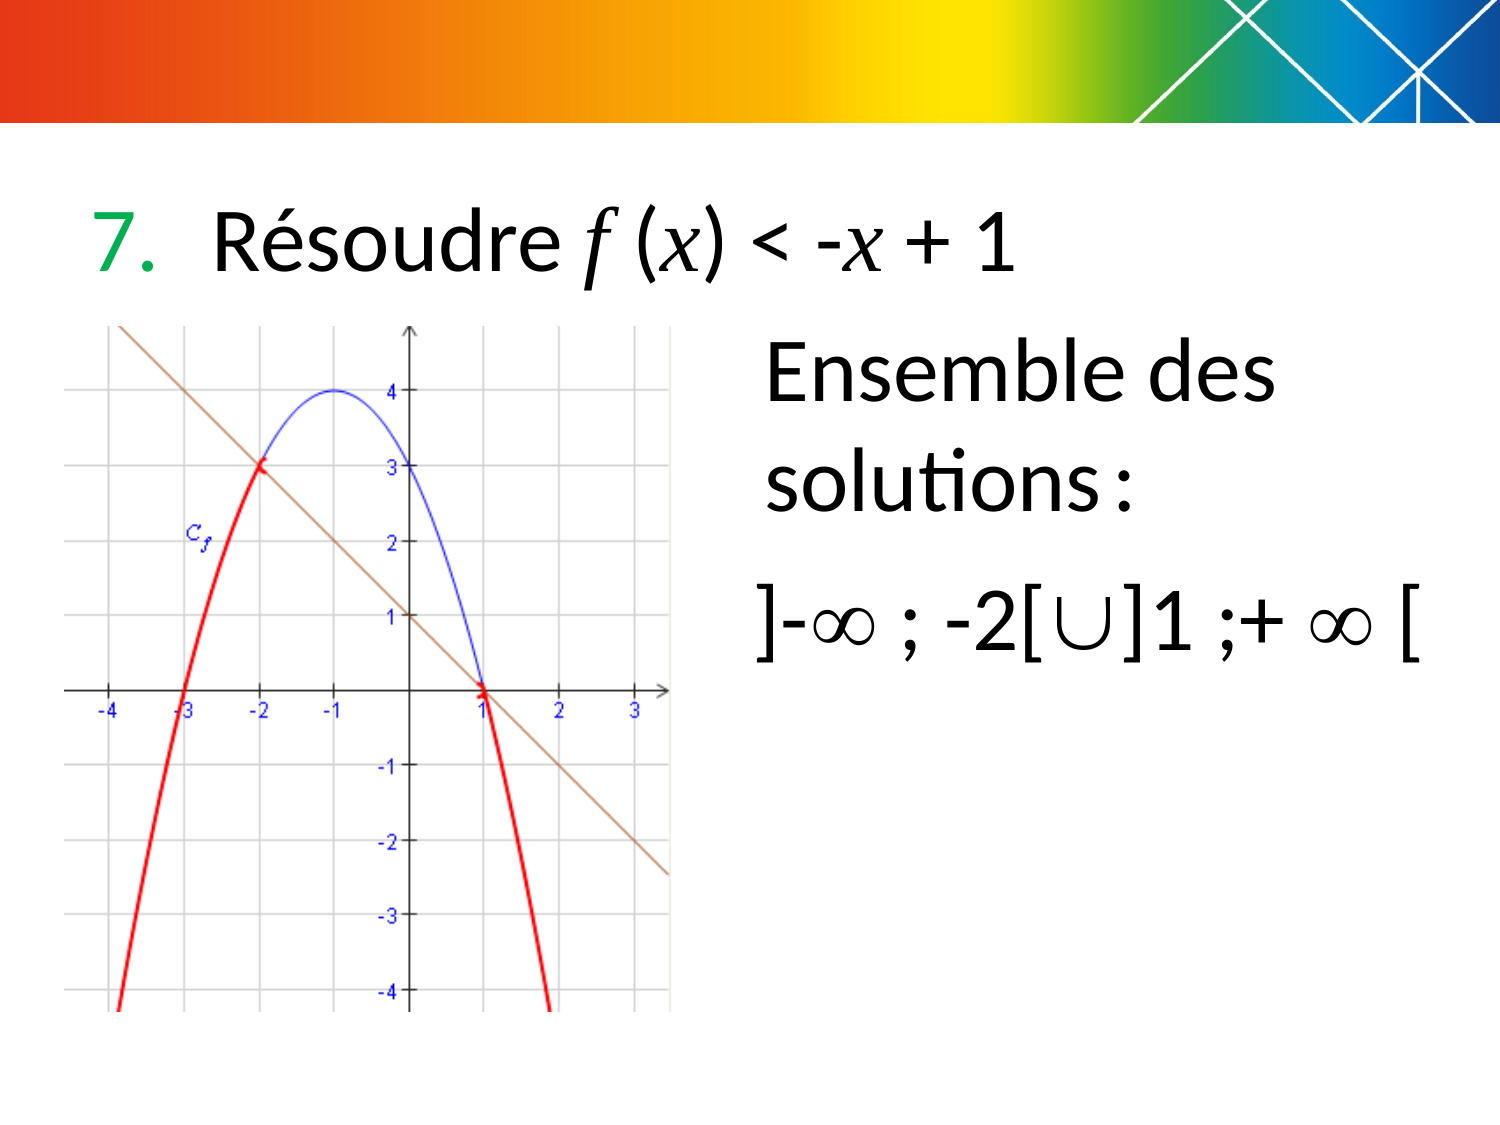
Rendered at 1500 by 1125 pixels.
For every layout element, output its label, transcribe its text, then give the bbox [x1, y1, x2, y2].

picture [0, 0, 1359, 123]
text_box Ensemble des solutions : [750, 302, 1445, 538]
text_box ]- ; -2[]1 ;+  [ [738, 550, 1459, 677]
picture [1340, 0, 1500, 123]
title Résoudre f (x) < -x + 1 [75, 163, 1426, 305]
picture [64, 326, 671, 1012]
